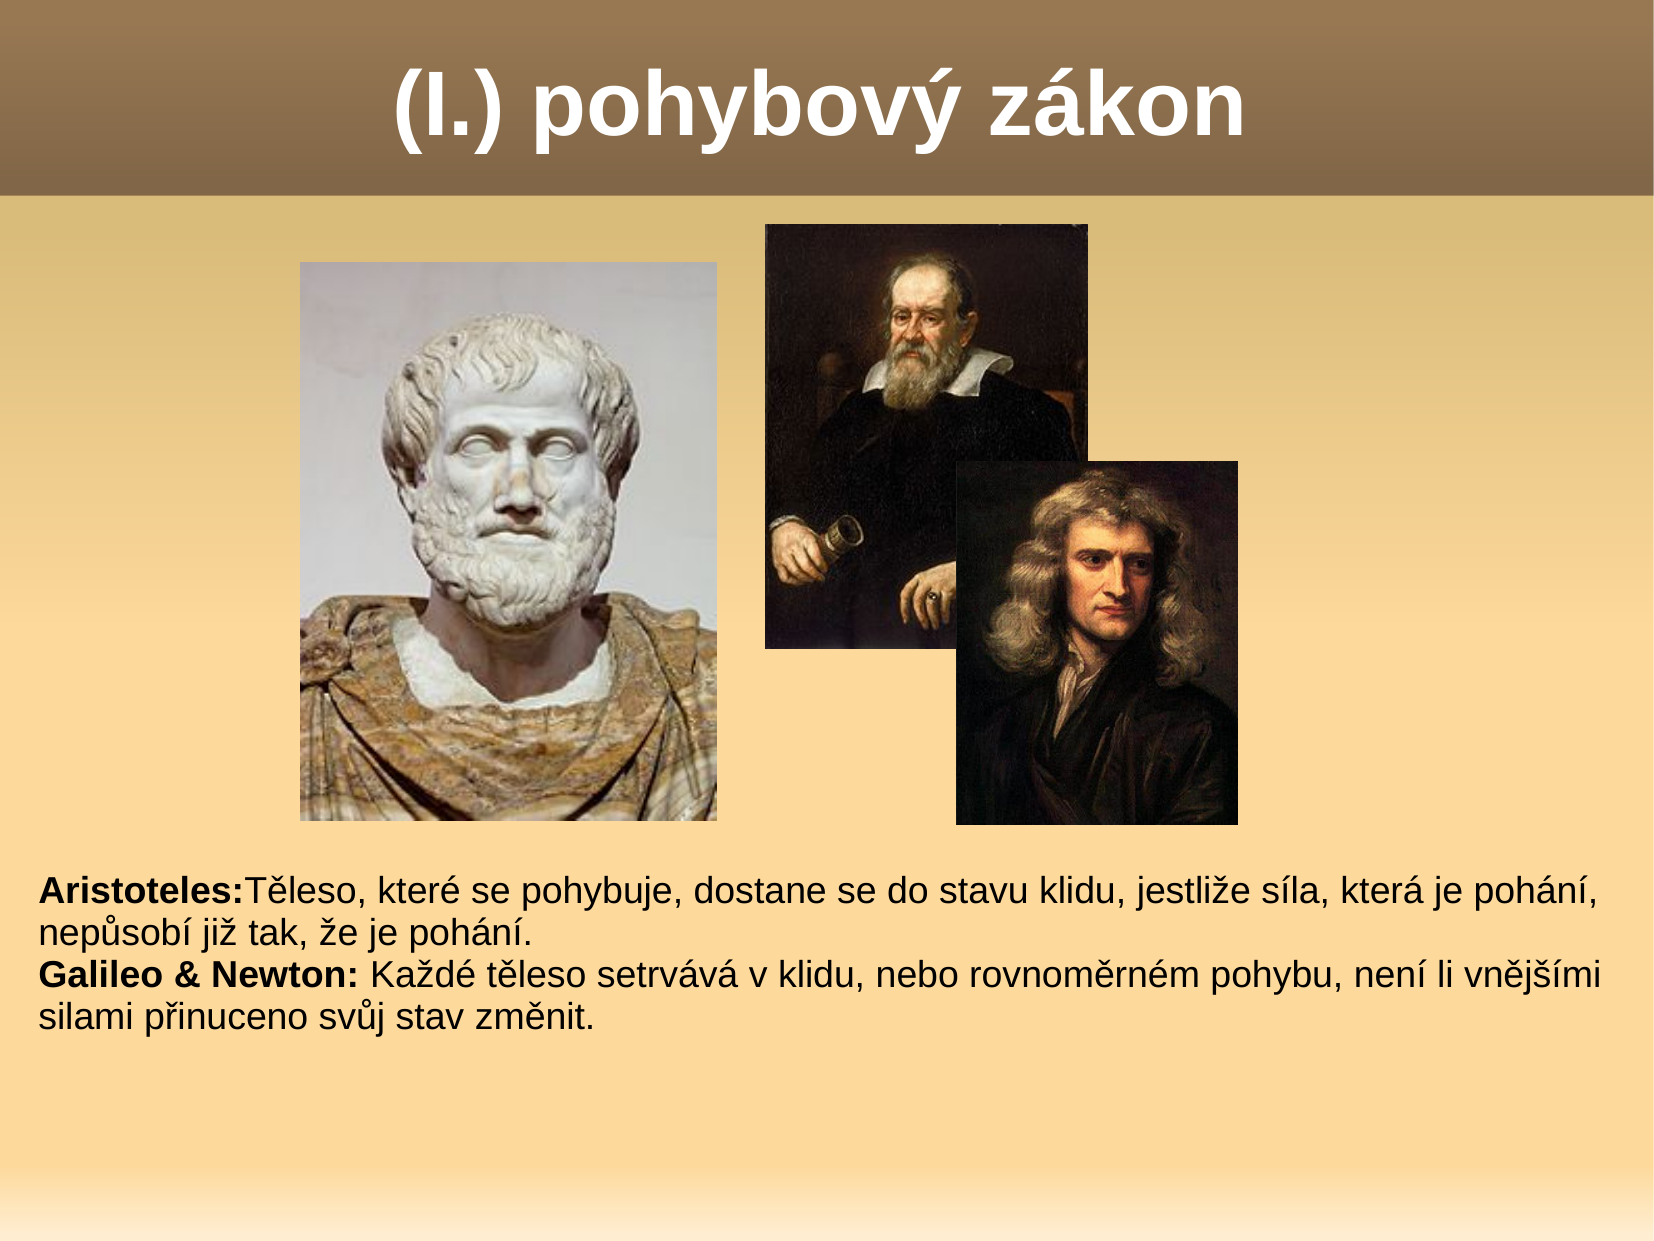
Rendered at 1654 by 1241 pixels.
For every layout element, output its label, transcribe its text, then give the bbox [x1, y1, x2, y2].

picture [0, 0, 1654, 1241]
title (I.) pohybový zákon [76, 0, 1565, 208]
text_box Aristoteles:Těleso, které se pohybuje, dostane se do stavu klidu, jestliže síla, která je pohání, nepůsobí již tak, že je pohání. Galileo & Newton: Každé těleso setrvává v klidu, nebo rovnoměrném pohybu, není li vnějšími silami přinuceno svůj stav změnit. [23, 862, 1654, 1162]
